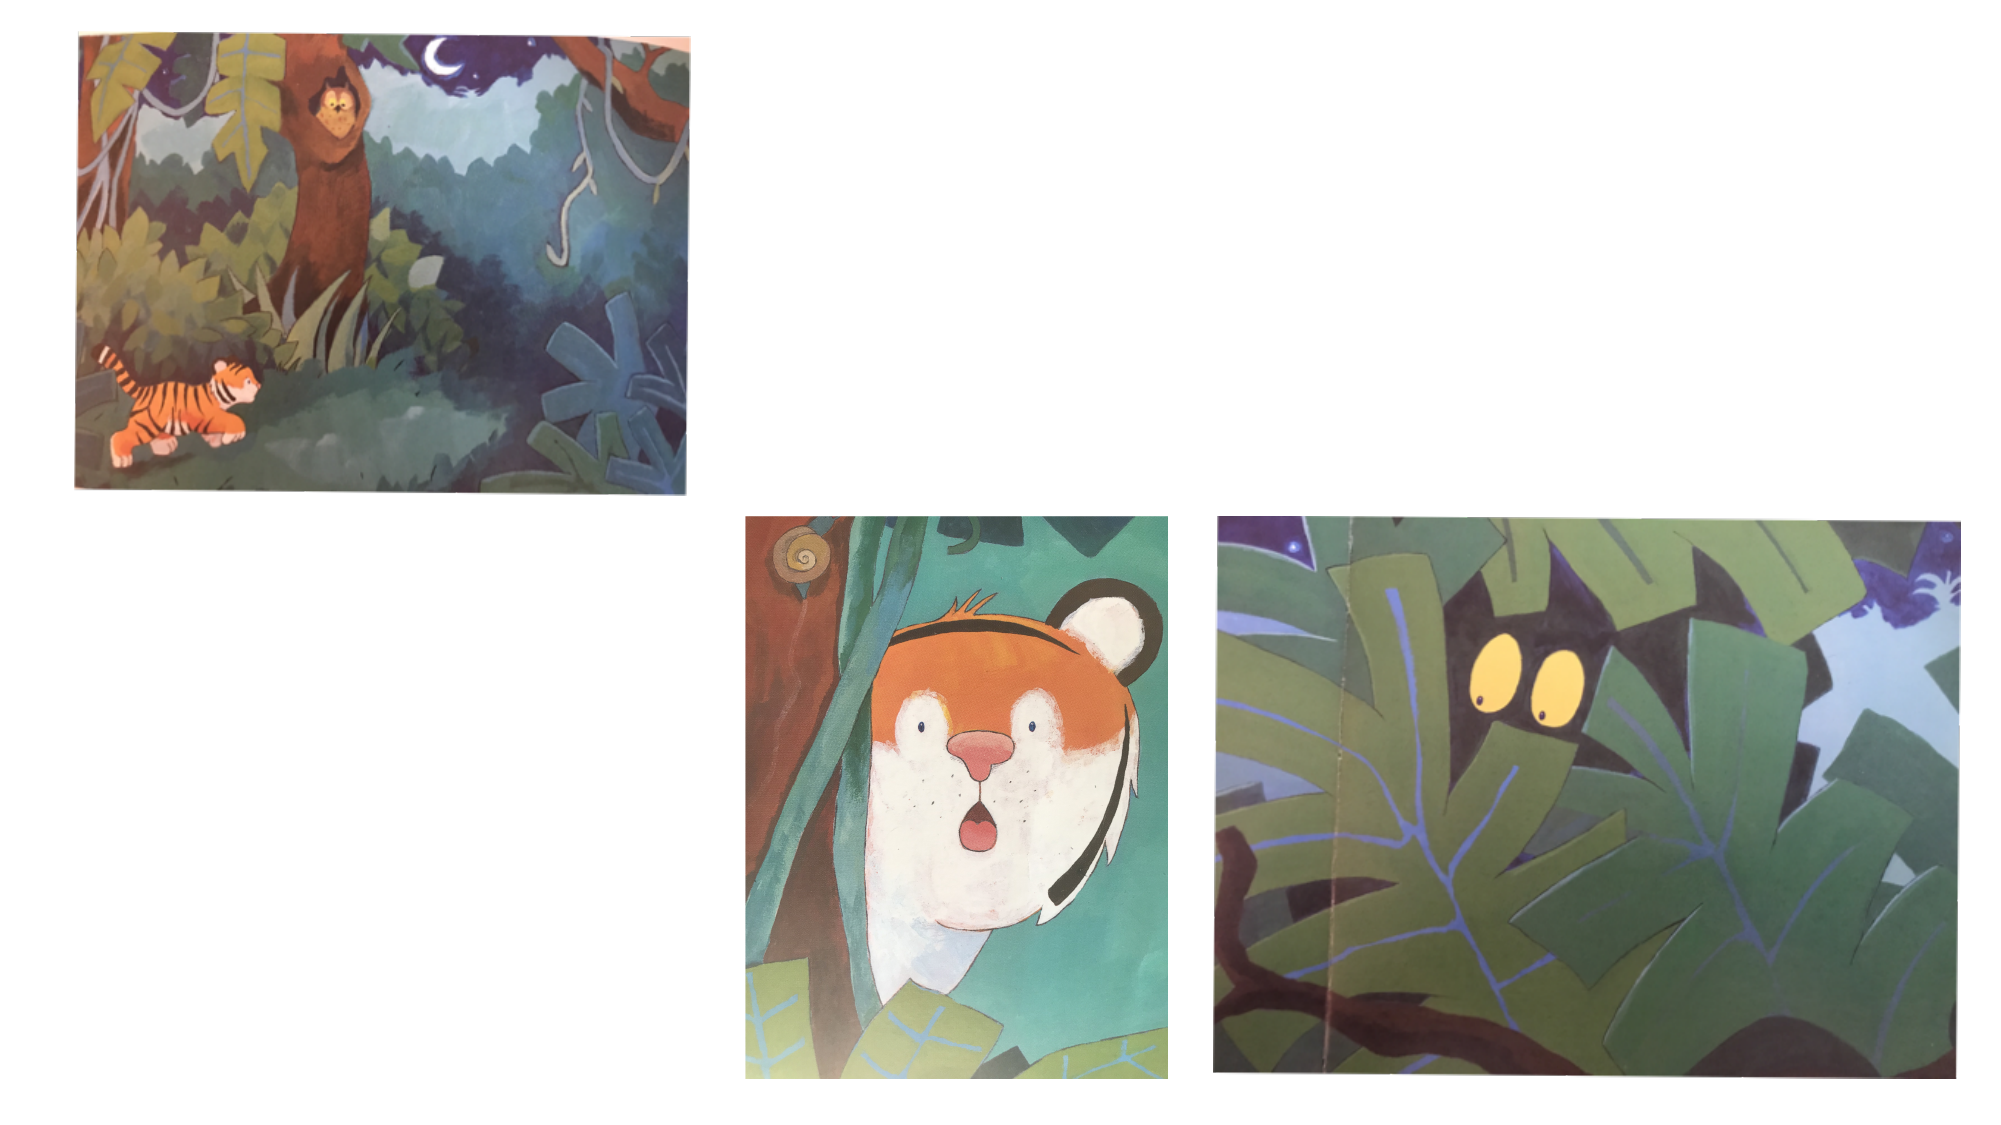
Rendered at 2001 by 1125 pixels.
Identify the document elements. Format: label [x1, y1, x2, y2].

picture [74, 31, 691, 497]
picture [1213, 516, 1961, 1079]
picture [745, 516, 1168, 1079]
